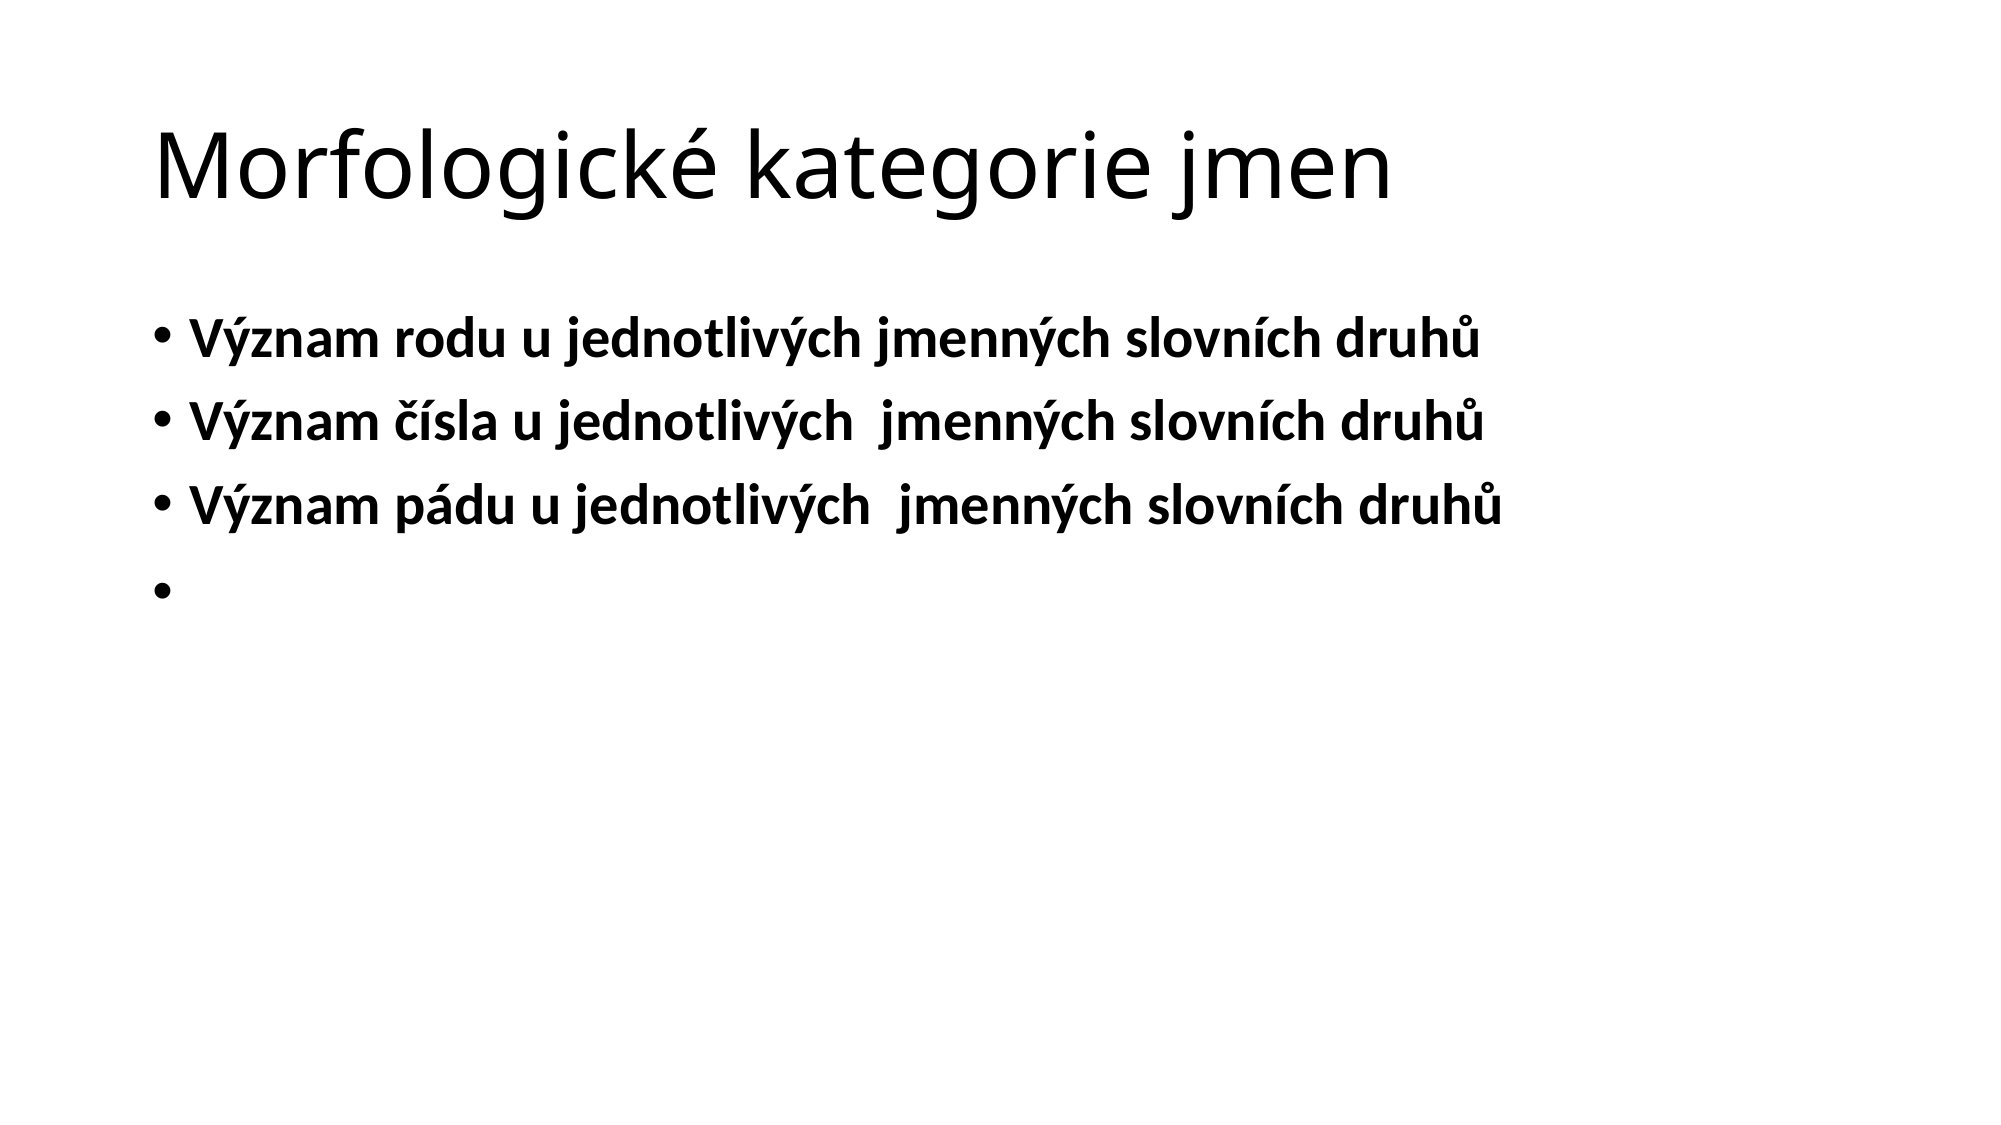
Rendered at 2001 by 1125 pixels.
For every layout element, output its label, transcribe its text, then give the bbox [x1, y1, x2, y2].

title Morfologické kategorie jmen [137, 59, 1863, 278]
list Význam rodu u jednotlivých jmenných slovních druhů Význam čísla u jednotlivých jmenných slovních druhů Význam pádu u jednotlivých jmenných slovních druhů [137, 299, 1863, 1014]
